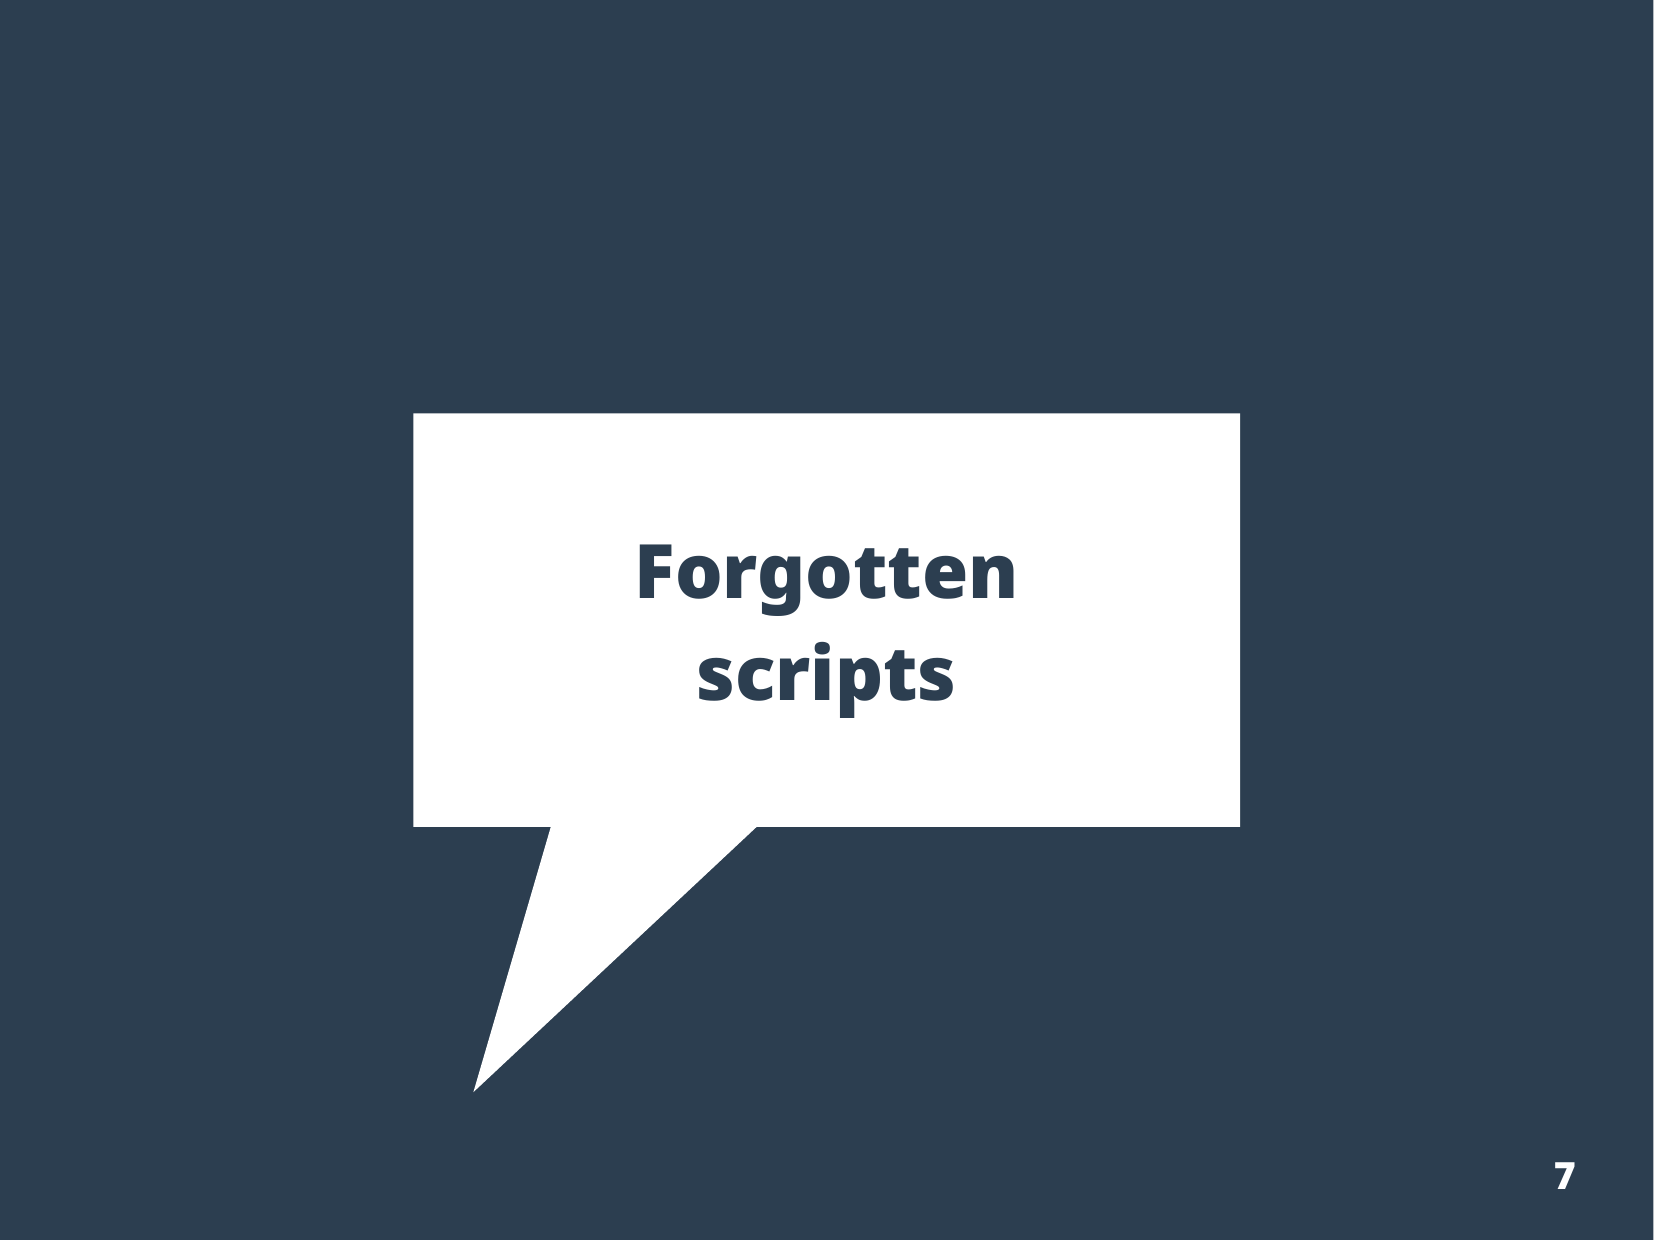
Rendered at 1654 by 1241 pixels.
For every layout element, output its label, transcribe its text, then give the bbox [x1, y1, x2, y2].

title Forgotten scripts [442, 442, 1211, 798]
